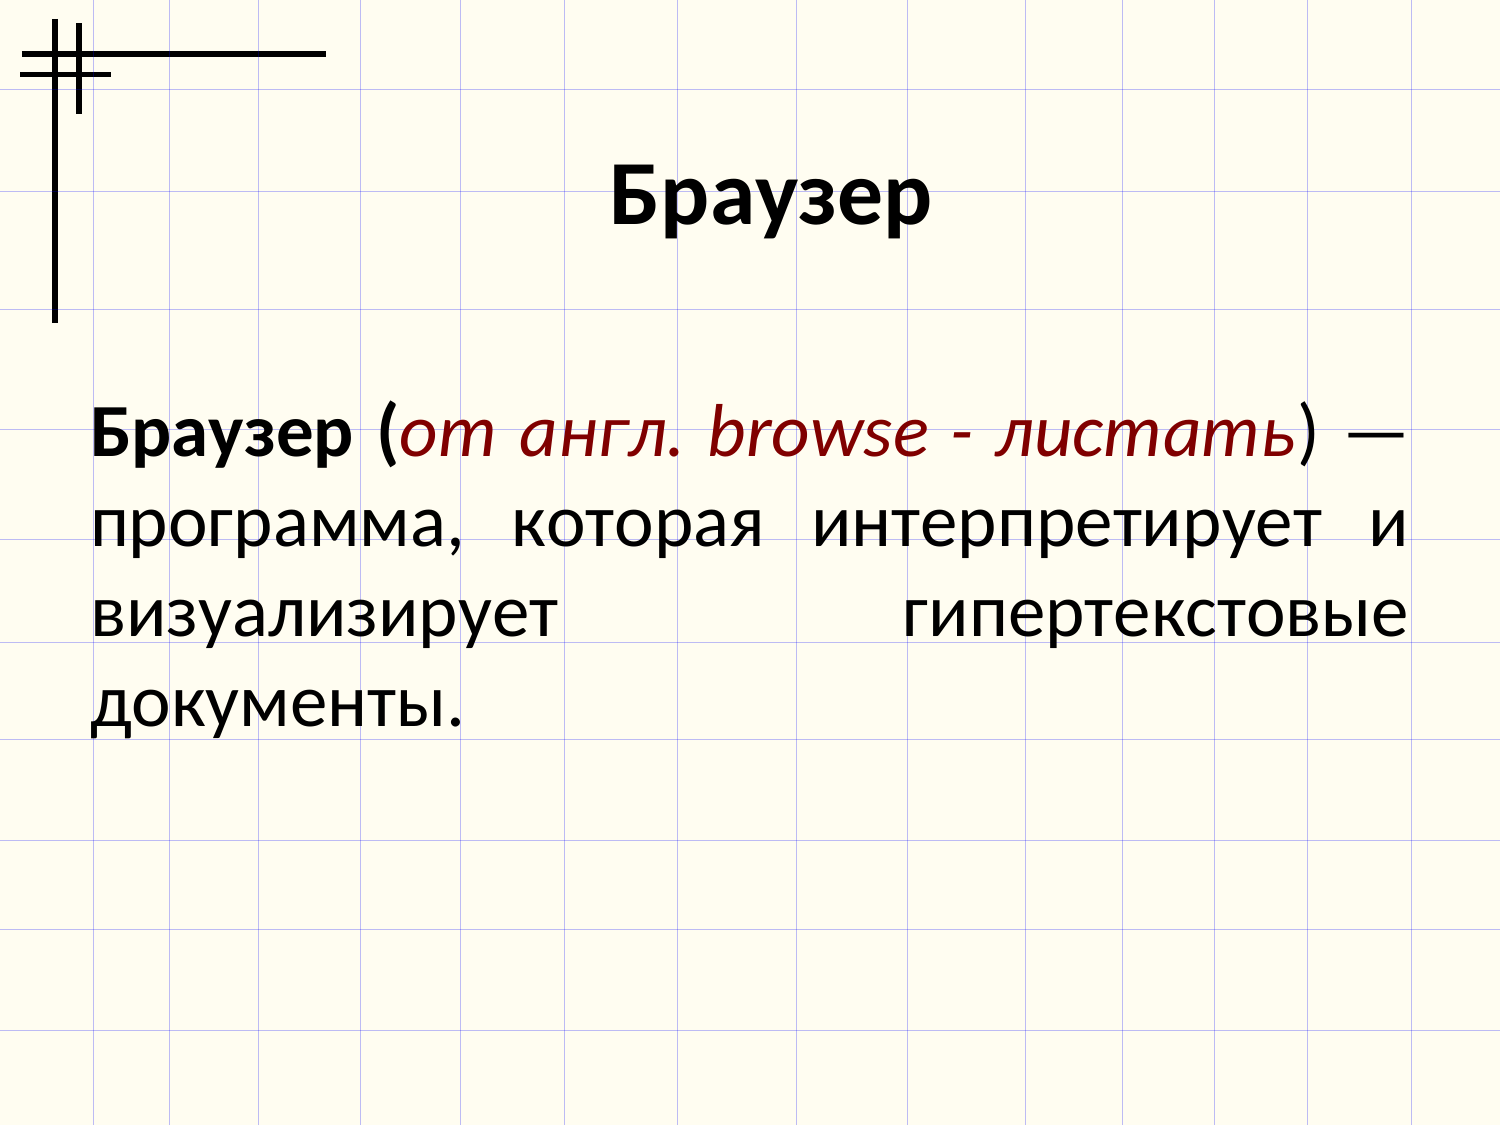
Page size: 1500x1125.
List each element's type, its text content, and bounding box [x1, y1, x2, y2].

list Браузер (от англ. browse - листать) —программа, которая интерпретирует и визуализирует гипертекстовые документы. [75, 373, 1426, 988]
title Браузер [75, 75, 1426, 301]
